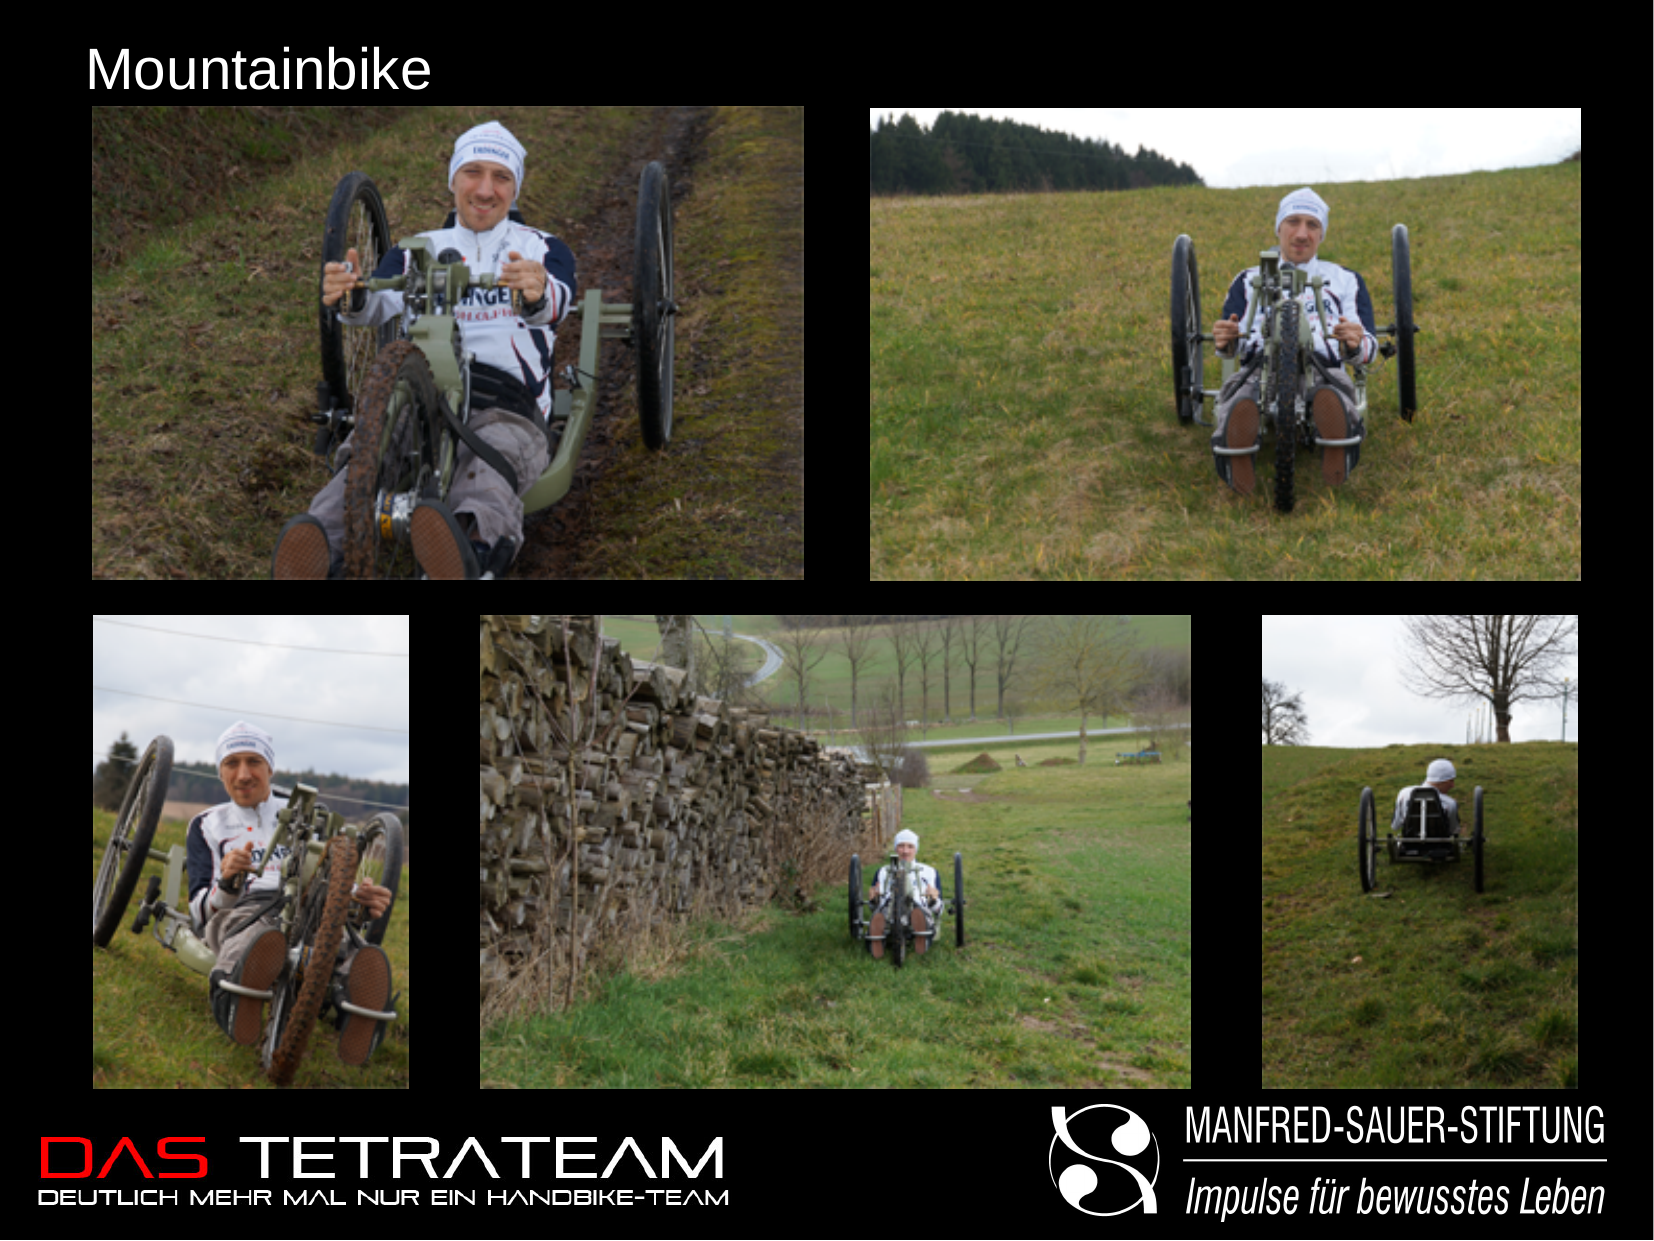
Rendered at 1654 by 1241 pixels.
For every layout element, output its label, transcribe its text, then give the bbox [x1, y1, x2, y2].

picture [1262, 615, 1578, 1089]
picture [870, 108, 1581, 581]
text_box Mountainbike [70, 29, 567, 110]
picture [92, 106, 804, 580]
picture [480, 615, 1191, 1089]
picture [1049, 1104, 1607, 1222]
picture [93, 615, 409, 1089]
picture [16, 1121, 762, 1216]
